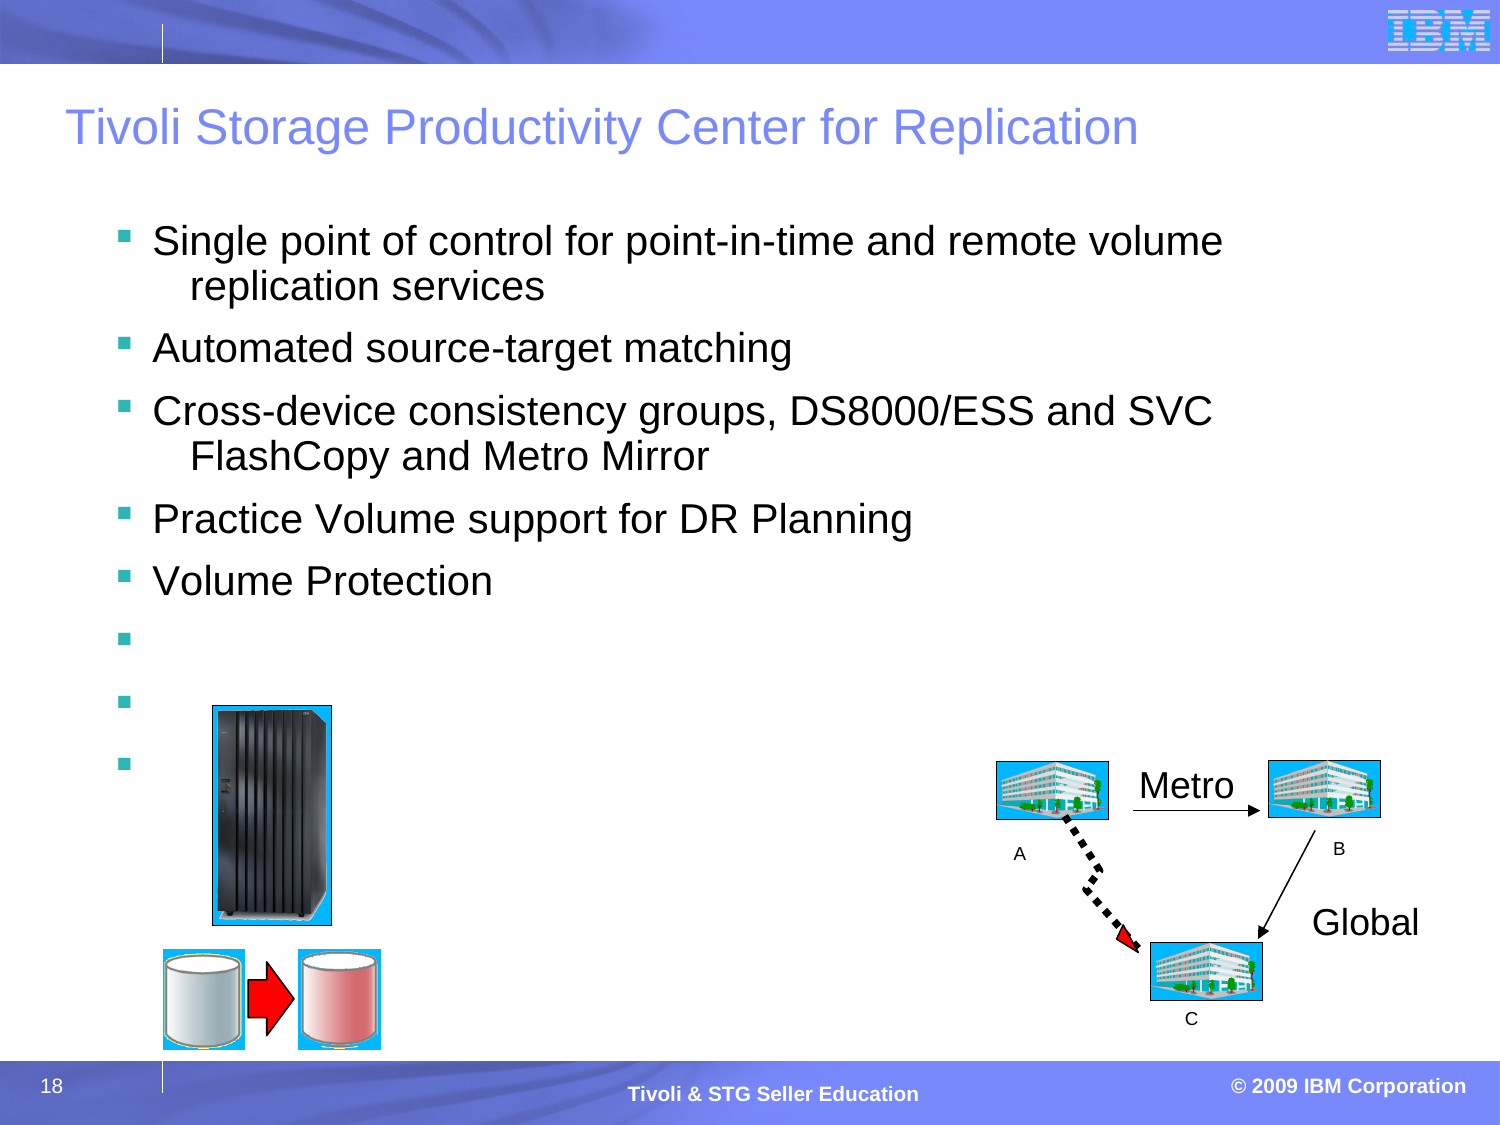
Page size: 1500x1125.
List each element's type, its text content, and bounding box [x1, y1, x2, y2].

text_box Metro [1155, 778, 1163, 797]
picture [302, 952, 377, 1044]
list Single point of control for point-in-time and remote volume replication services Automated source-target matching Cross-device consistency groups, DS8000/ESS and SVC FlashCopy and Metro Mirror Practice Volume support for DR Planning Volume Protection [99, 212, 1376, 890]
text_box Metro [1144, 777, 1152, 797]
text_box Metro [1218, 780, 1229, 796]
chart [996, 761, 1109, 820]
text_box C [1169, 999, 1214, 1038]
text_box [248, 961, 295, 1036]
picture [0, 1061, 1500, 1125]
text_box B [1318, 830, 1362, 868]
text_box Metro [1124, 760, 1258, 797]
text_box 1 [25, 1066, 101, 1120]
picture [0, 0, 1500, 64]
text_box [1116, 924, 1139, 953]
chart [1268, 760, 1381, 818]
chart [1150, 942, 1263, 1001]
title Tivoli Storage Productivity Center for Replication [50, 80, 1403, 163]
text_box A [998, 834, 1043, 873]
chart [212, 705, 332, 926]
text_box Global [1297, 896, 1488, 940]
picture [165, 954, 241, 1048]
